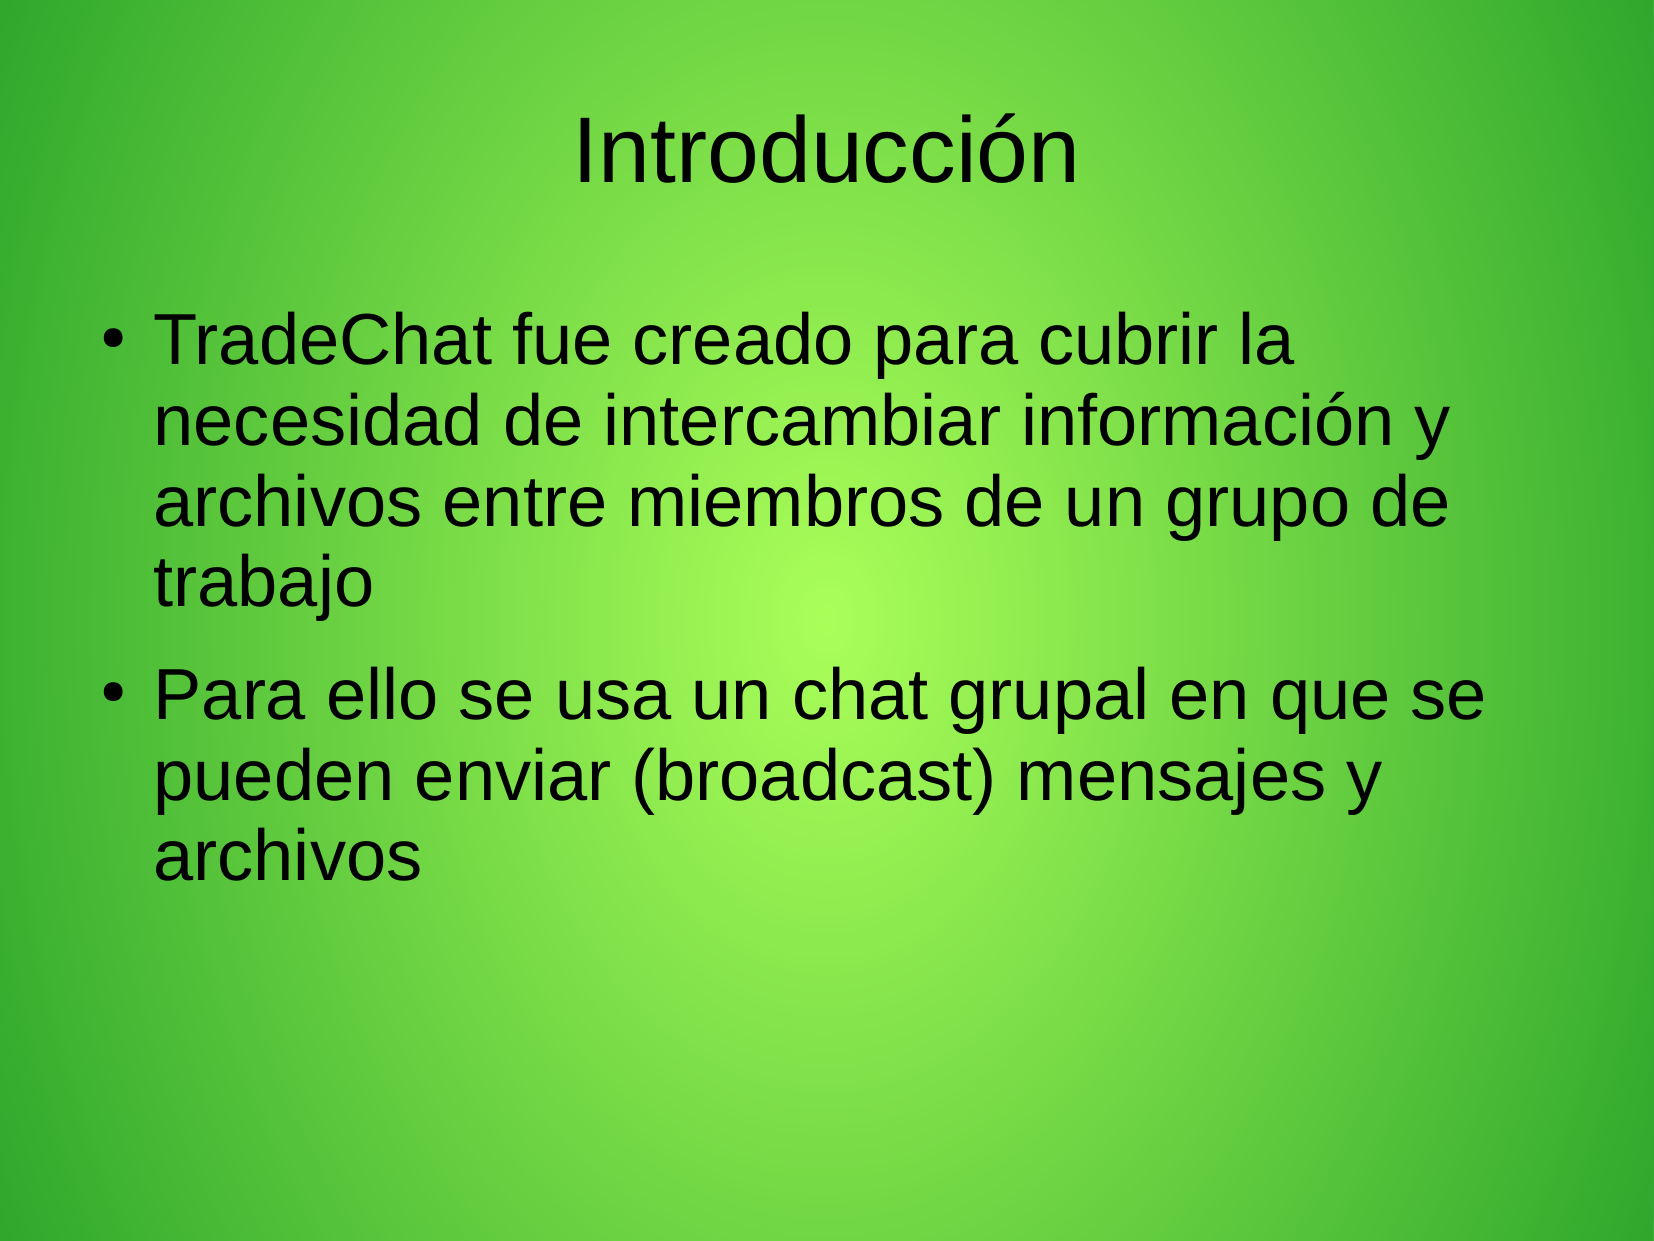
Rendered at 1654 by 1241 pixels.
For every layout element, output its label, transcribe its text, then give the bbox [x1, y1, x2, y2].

title Introducción [82, 47, 1571, 252]
list TradeChat fue creado para cubrir la necesidad de intercambiar información y archivos entre miembros de un grupo de trabajo Para ello se usa un chat grupal en que se pueden enviar (broadcast) mensajes y archivos [82, 299, 1571, 1019]
